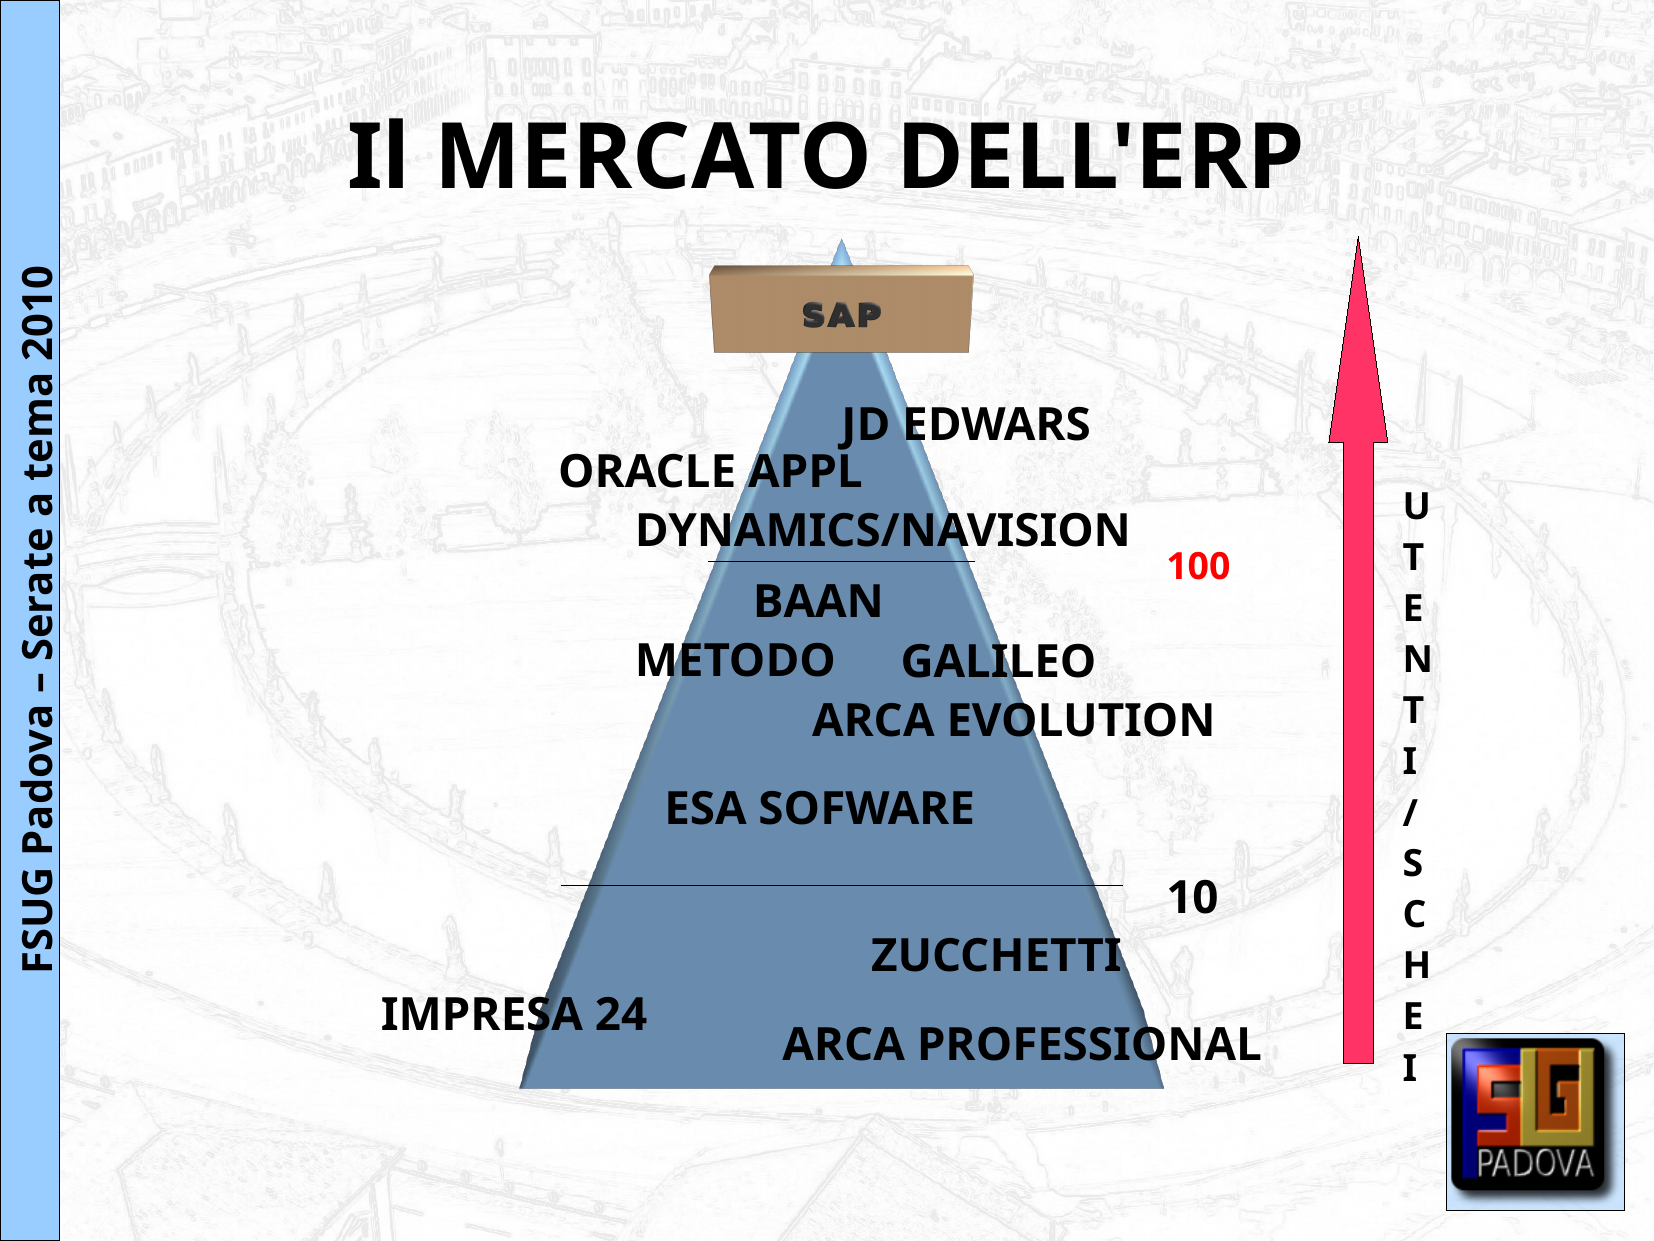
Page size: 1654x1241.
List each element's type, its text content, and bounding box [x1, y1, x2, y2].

text_box IMPRESA 24 [366, 974, 828, 1067]
text_box ARCA PROFESSIONAL [767, 1003, 1303, 1096]
text_box UTENTI/SCHEI [1387, 472, 1447, 1026]
text_box 100 [1151, 532, 1260, 591]
text_box GALILEO [885, 620, 1119, 713]
text_box BAAN [738, 582, 900, 653]
text_box 10 [1151, 857, 1233, 949]
text_box [1328, 236, 1388, 1064]
text_box METODO [620, 620, 863, 712]
text_box JD EDWARS [826, 383, 1131, 476]
text_box FSUG Padova – Serate a tema 2010 [0, 0, 60, 1241]
picture [60, 0, 1654, 1241]
text_box ZUCCHETTI [856, 915, 1151, 1003]
text_box ORACLE APPL [543, 431, 1068, 523]
text_box ARCA EVOLUTION [797, 679, 1239, 772]
text_box ESA SOFWARE [649, 767, 1020, 860]
title Il MERCATO DELL'ERP [82, 49, 1571, 257]
text_box DYNAMICS/NAVISION [620, 490, 1210, 582]
